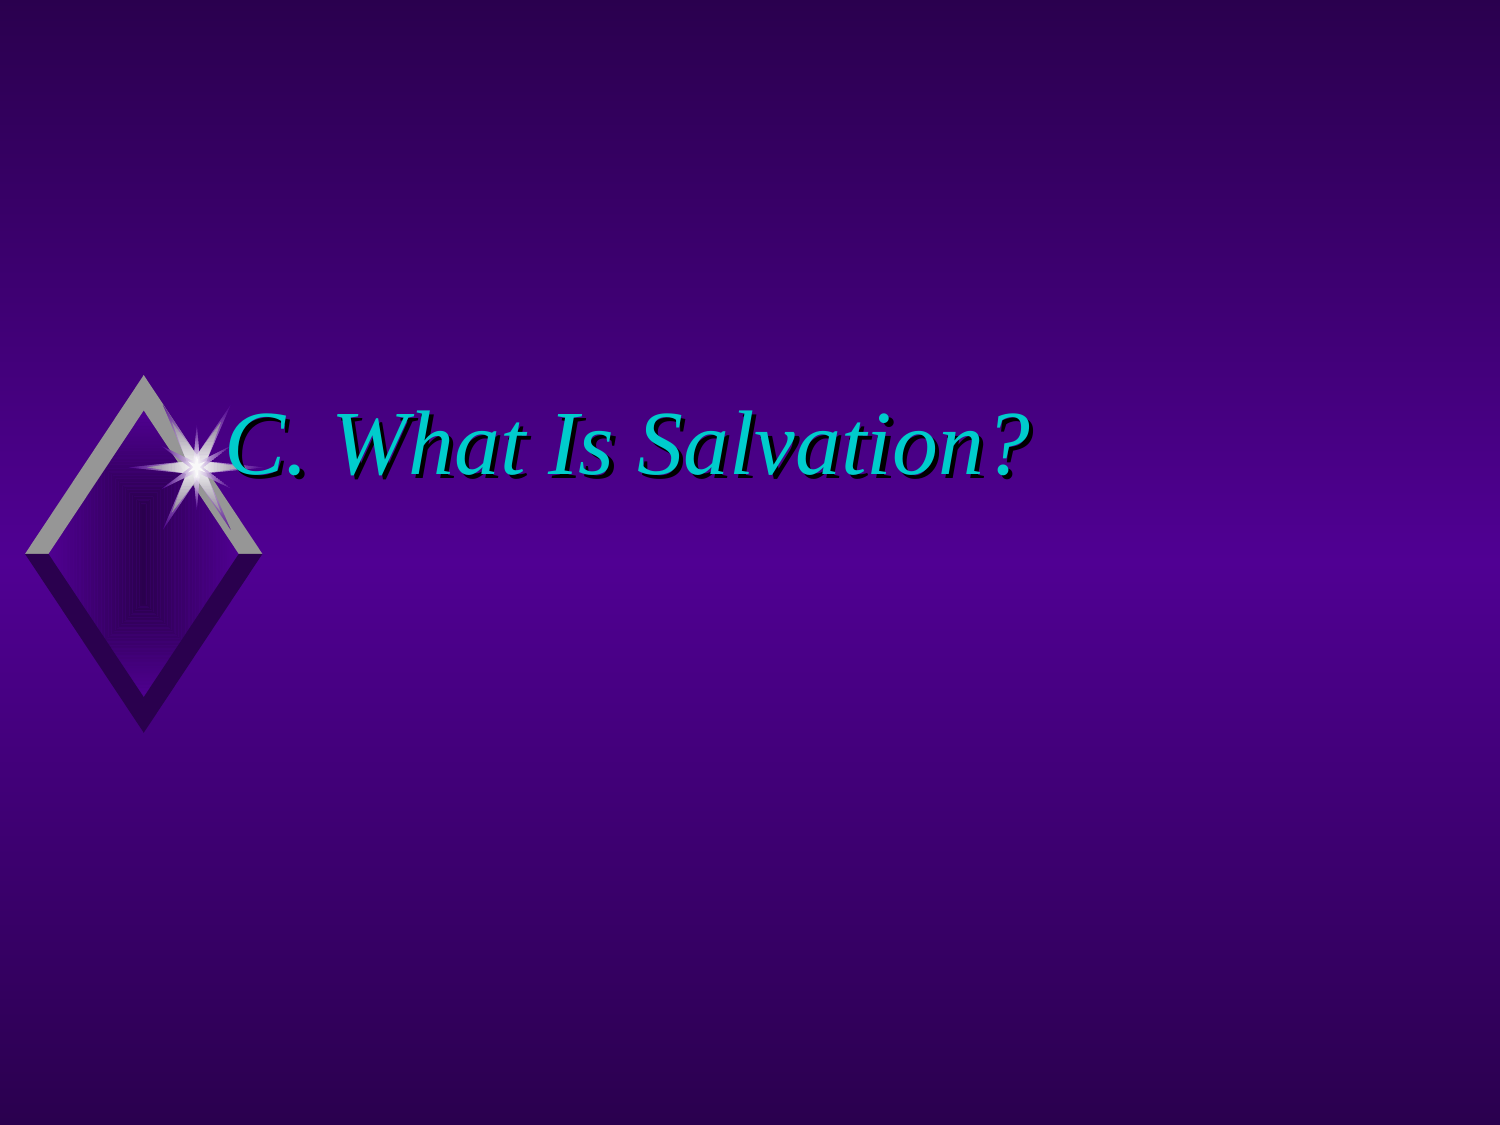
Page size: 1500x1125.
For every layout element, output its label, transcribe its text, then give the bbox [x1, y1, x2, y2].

title C. What Is Salvation? [224, 349, 1500, 538]
